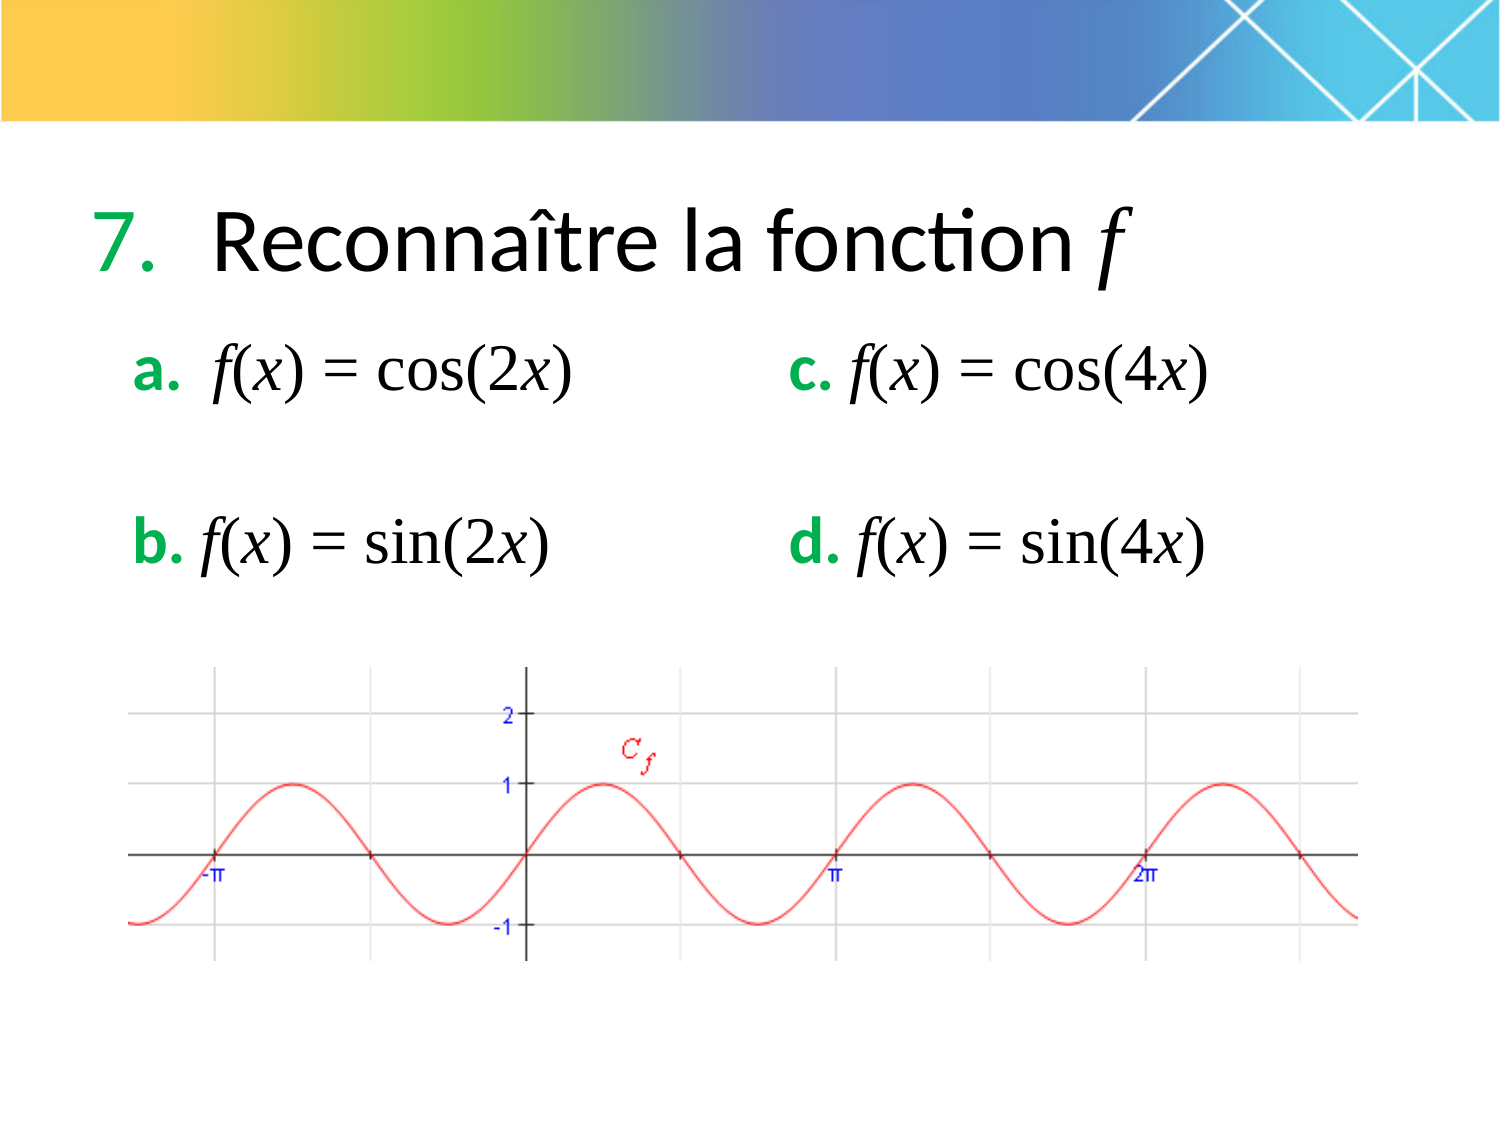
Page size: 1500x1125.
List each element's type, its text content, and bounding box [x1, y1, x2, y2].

text_box a. f(x) = cos(2x) b. f(x) = sin(2x) [117, 316, 773, 584]
picture [128, 667, 1358, 961]
picture [0, 0, 1500, 123]
title Reconnaître la fonction f [75, 164, 1426, 305]
text_box c. f(x) = cos(4x) d. f(x) = sin(4x) [773, 316, 1459, 584]
